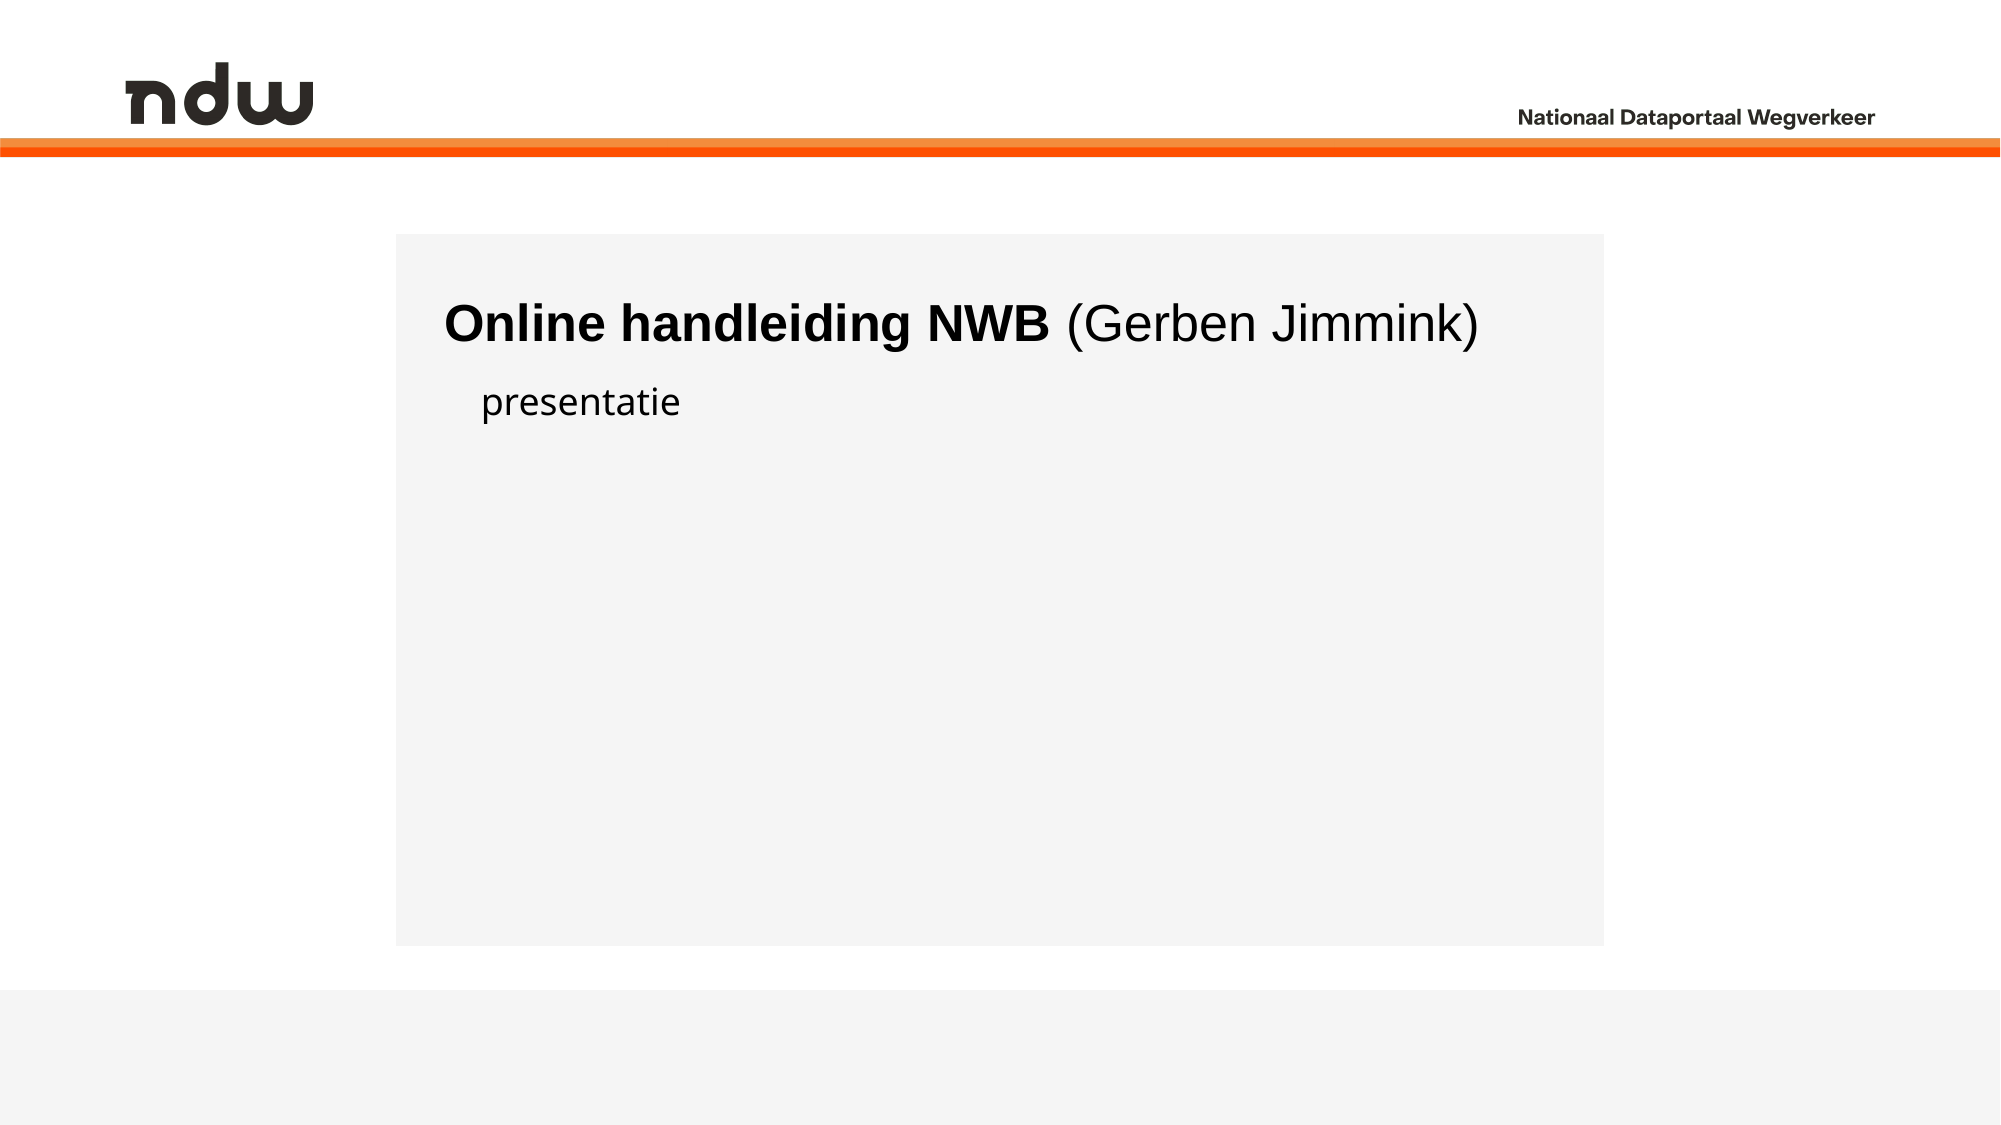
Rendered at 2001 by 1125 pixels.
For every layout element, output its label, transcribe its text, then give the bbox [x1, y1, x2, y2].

title Online handleiding NWB (Gerben Jimmink) [429, 289, 1598, 383]
list presentatie [428, 370, 1597, 928]
